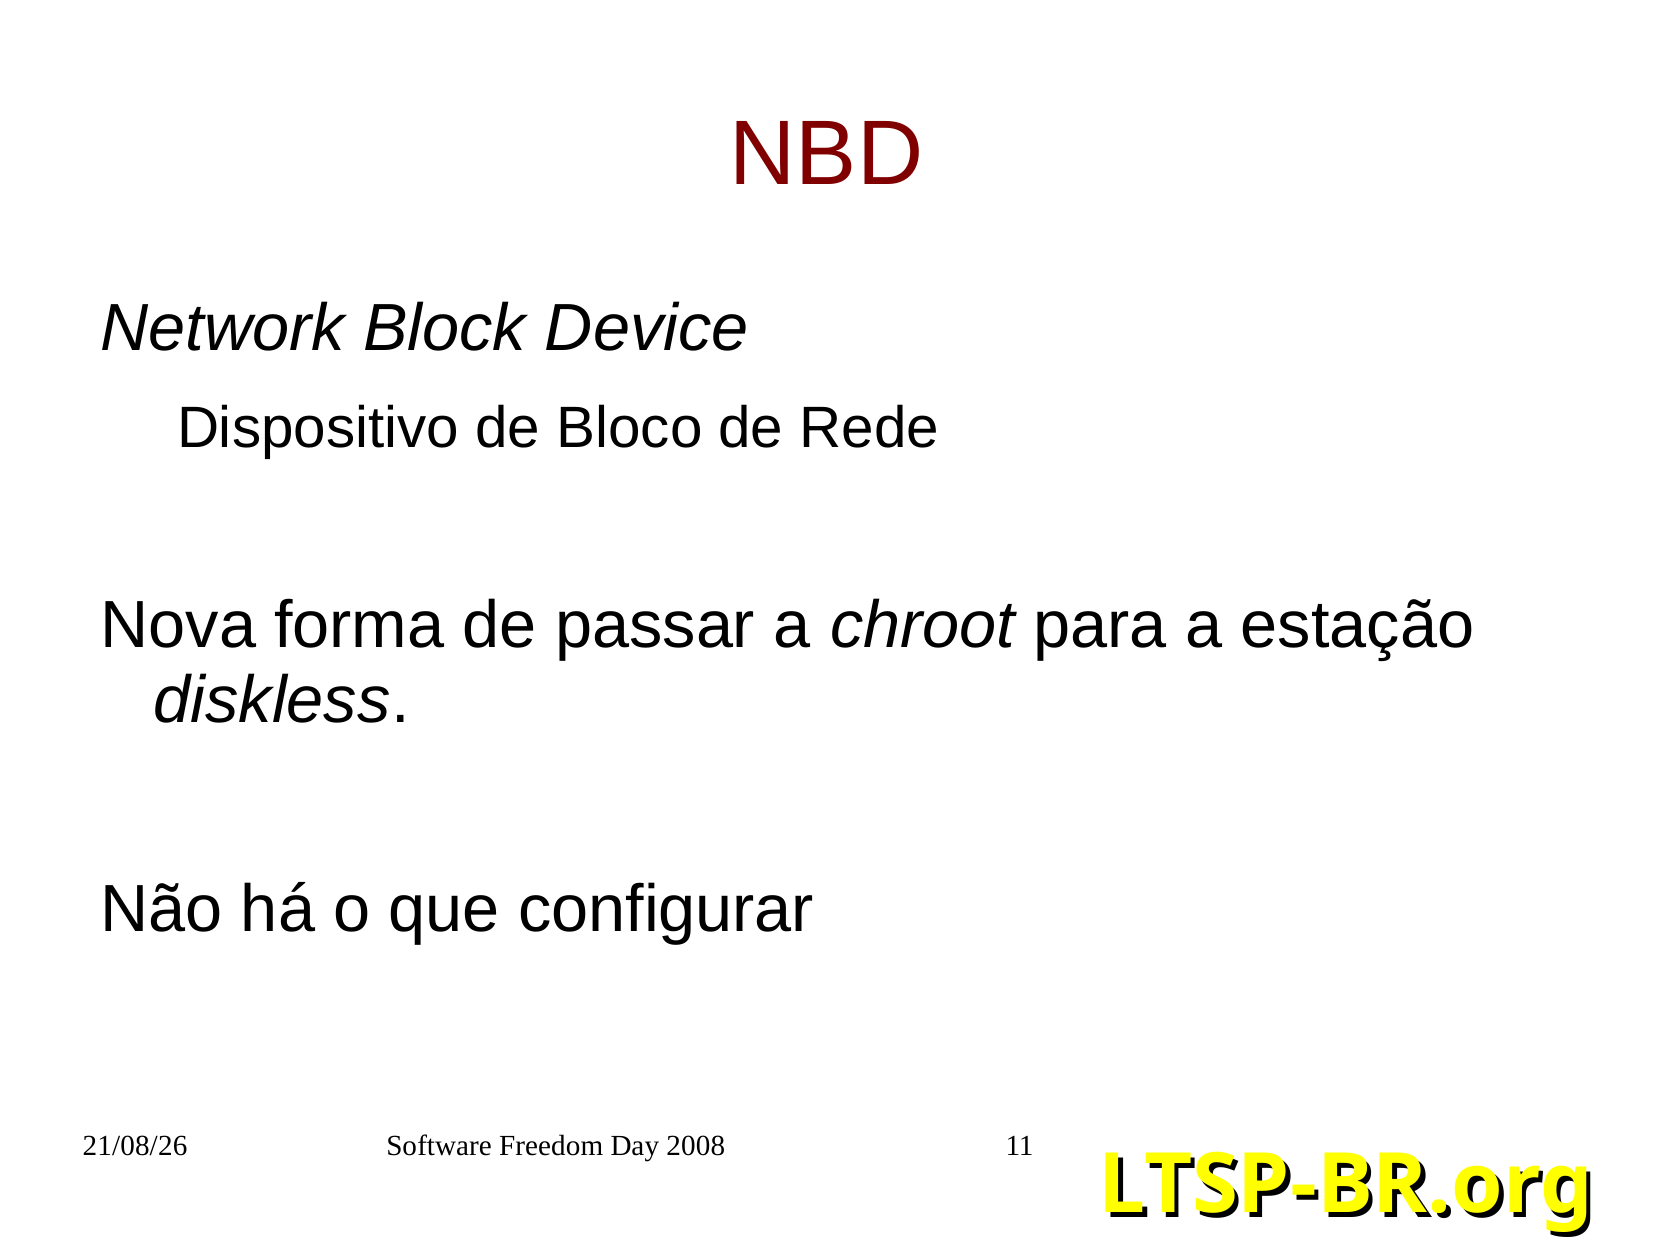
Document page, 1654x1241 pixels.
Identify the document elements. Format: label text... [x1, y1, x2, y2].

list Network Block Device Dispositivo de Bloco de Rede Nova forma de passar a chroot para a estação diskless. Não há o que configurar [82, 290, 1571, 1094]
title NBD [82, 56, 1571, 250]
